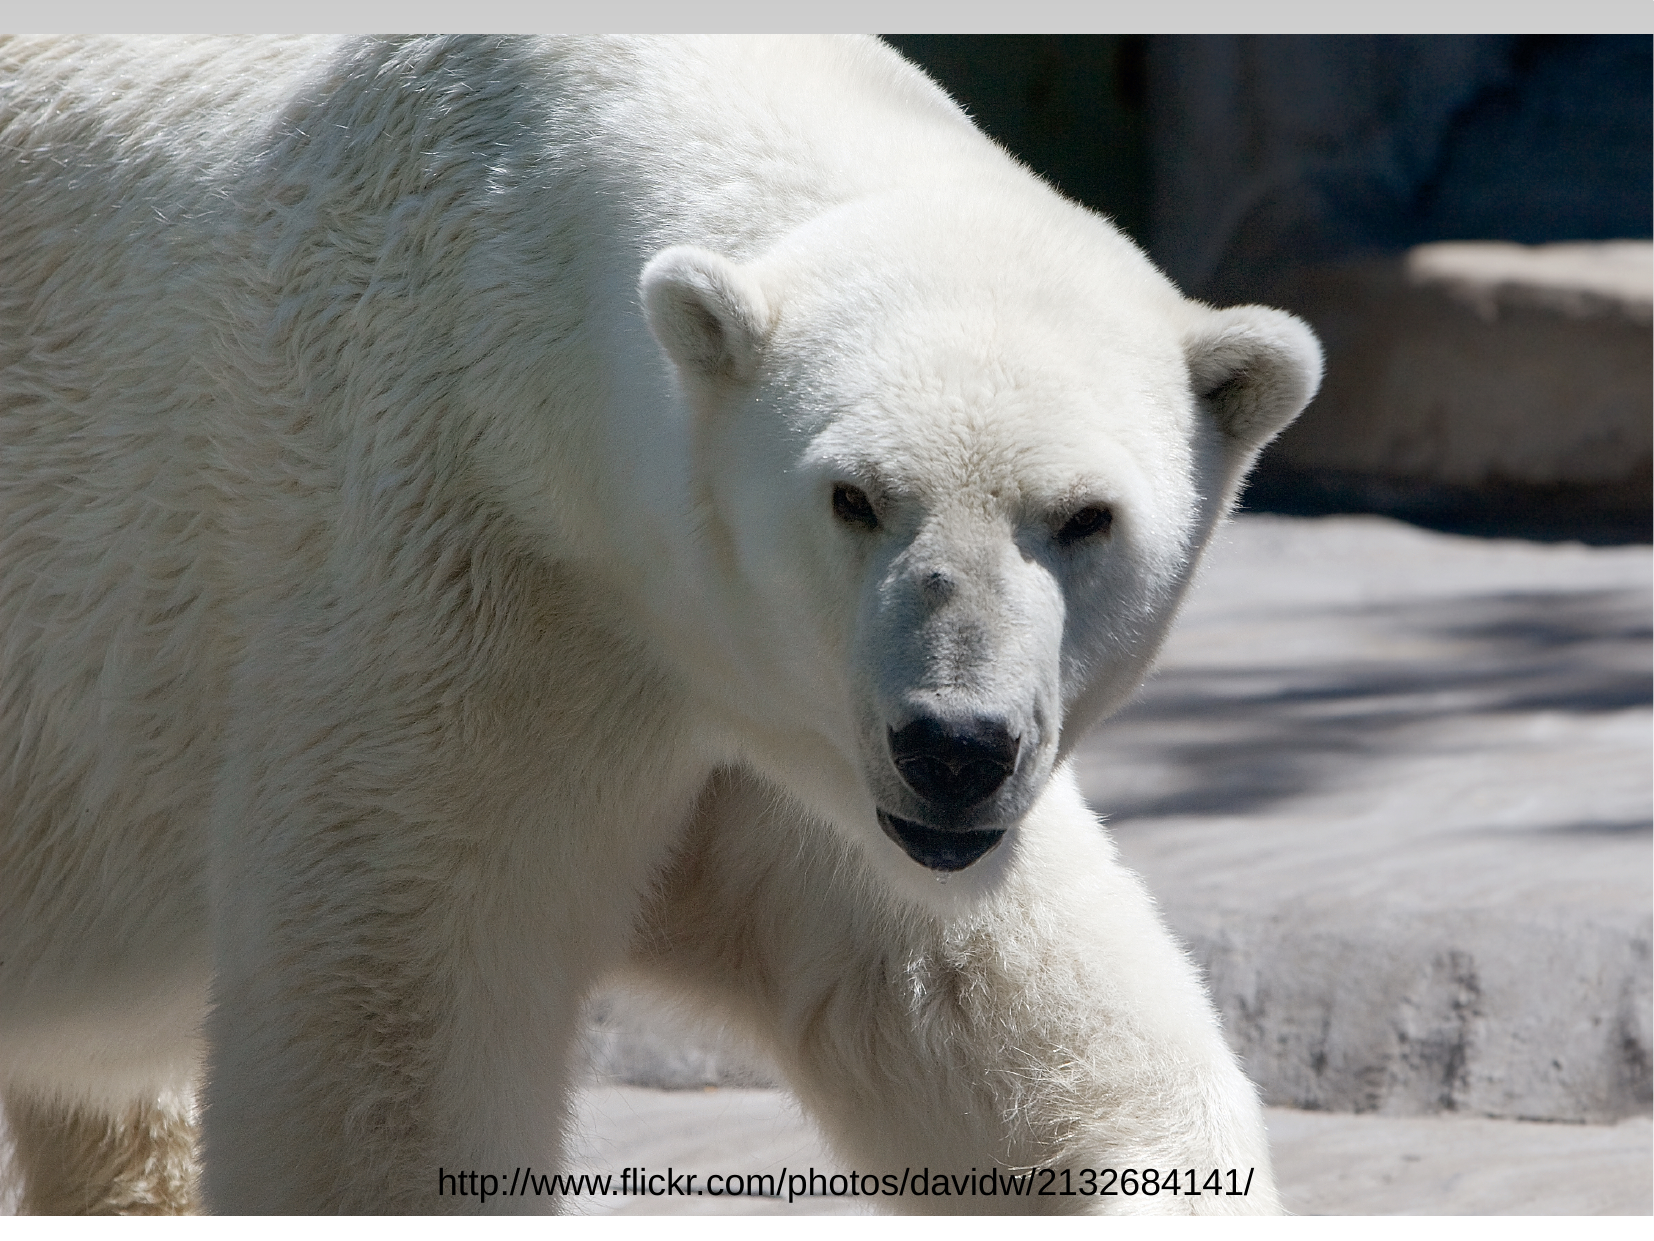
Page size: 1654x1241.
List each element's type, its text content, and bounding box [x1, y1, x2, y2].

picture [0, 34, 1654, 1216]
text_box http://www.flickr.com/photos/davidw/2132684141/ [422, 1153, 1270, 1211]
